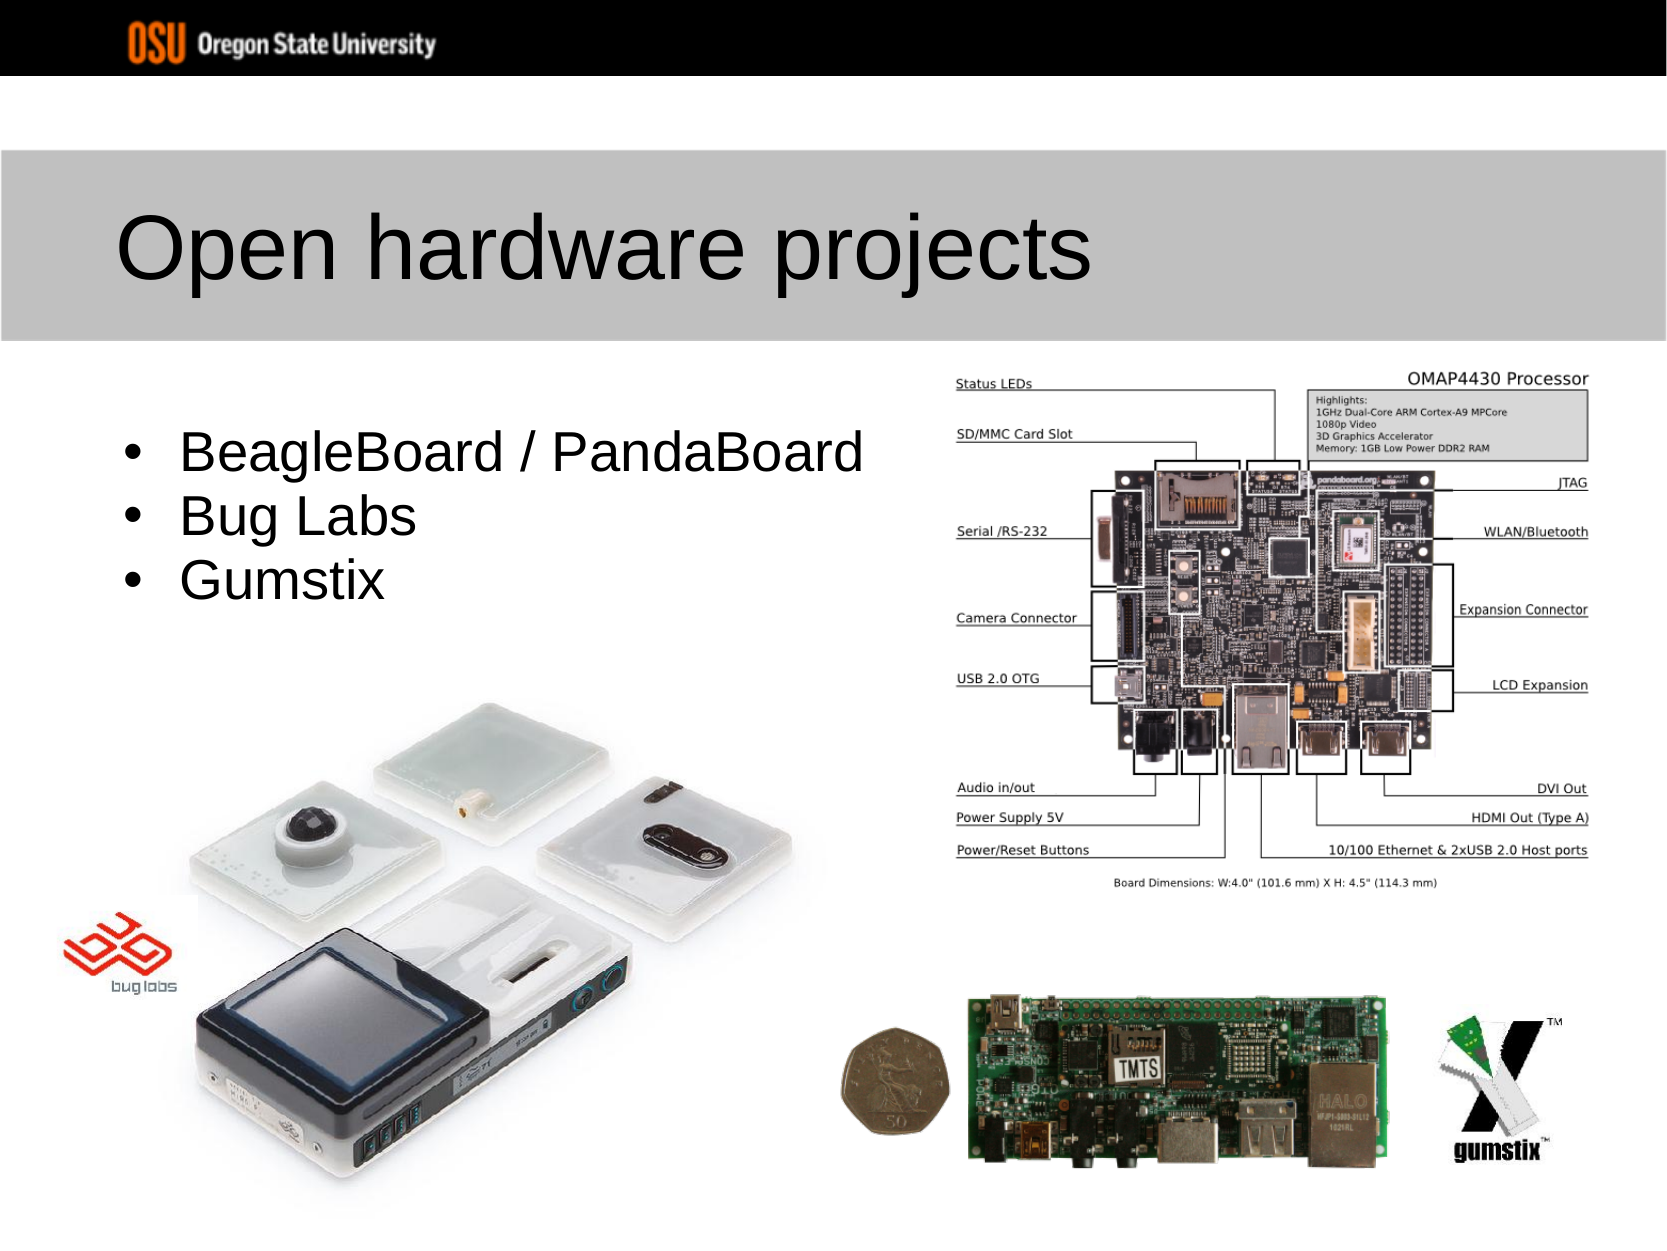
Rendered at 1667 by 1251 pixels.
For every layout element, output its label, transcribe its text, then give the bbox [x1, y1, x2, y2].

picture [0, 0, 1667, 76]
picture [1424, 1004, 1572, 1196]
text_box BeagleBoard / PandaBoard Bug Labs Gumstix [104, 420, 945, 613]
picture [945, 366, 1628, 901]
subtitle Open hardware projects [115, 157, 1667, 341]
picture [0, 149, 1667, 341]
picture [41, 674, 1396, 1219]
